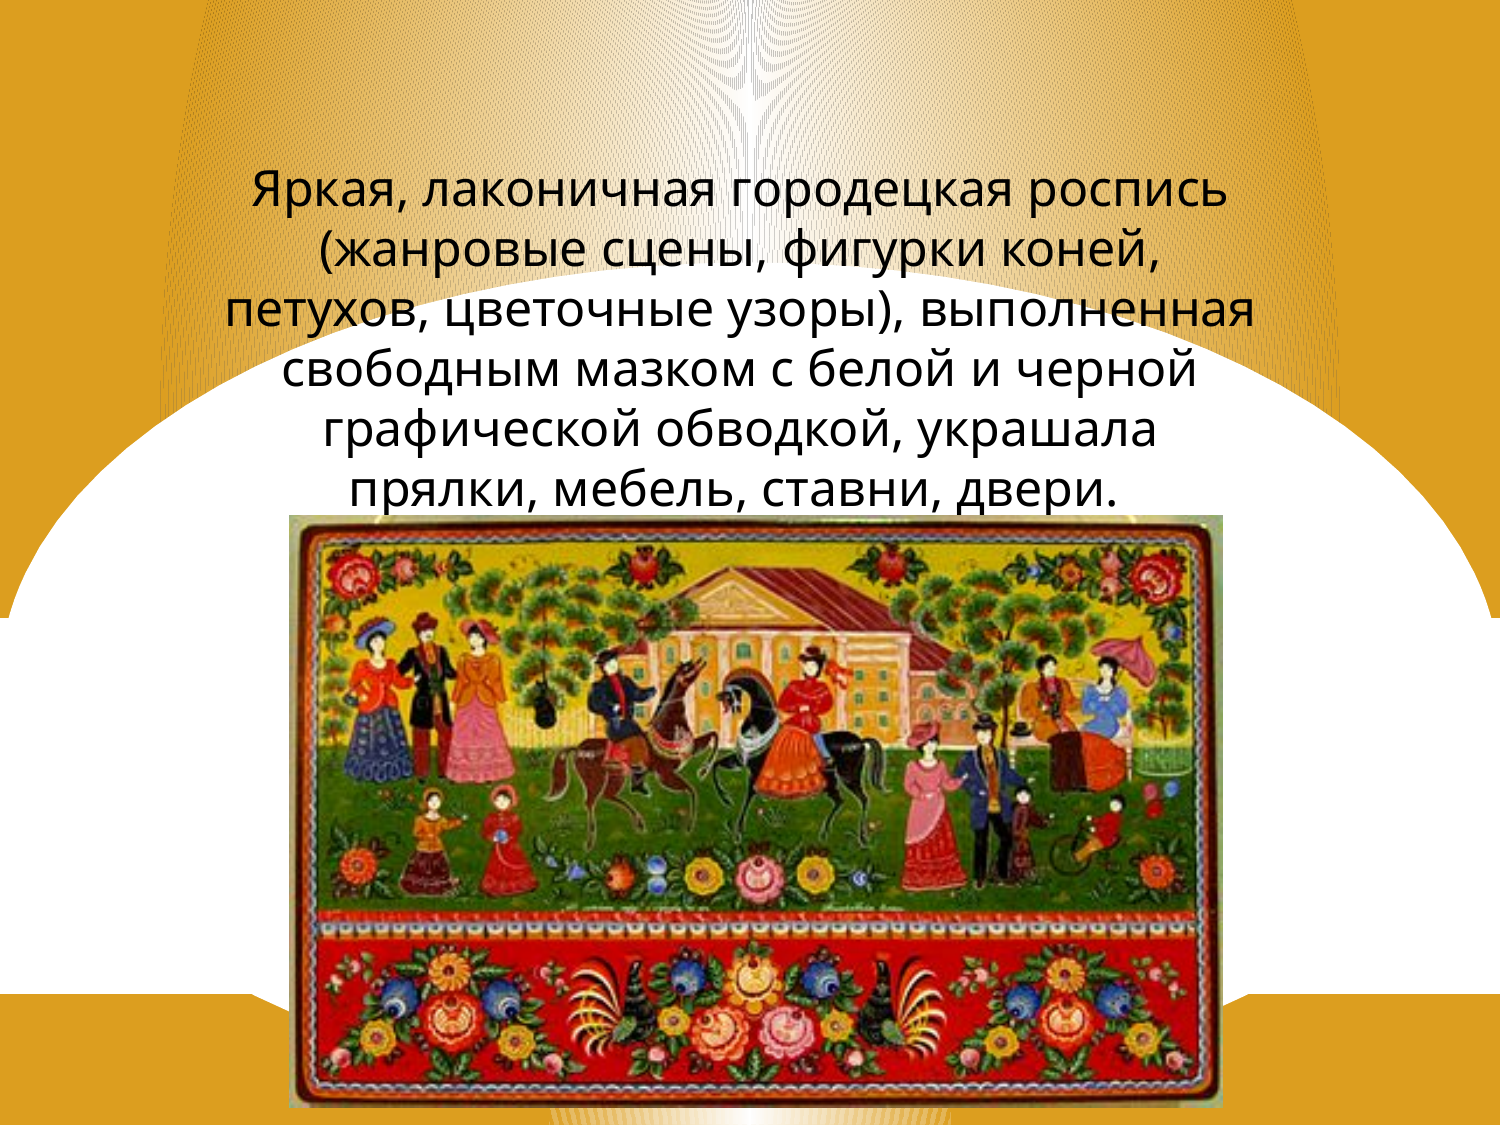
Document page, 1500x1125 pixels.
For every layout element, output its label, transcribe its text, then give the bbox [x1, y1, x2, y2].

title Яркая, лаконичная городецкая роспись (жанровые сцены, фигурки коней, петухов, цветочные узоры), выполненная свободным мазком с белой и черной графической обводкой, украшала прялки, мебель, ставни, двери. [206, 149, 1275, 337]
picture [289, 515, 1223, 1108]
